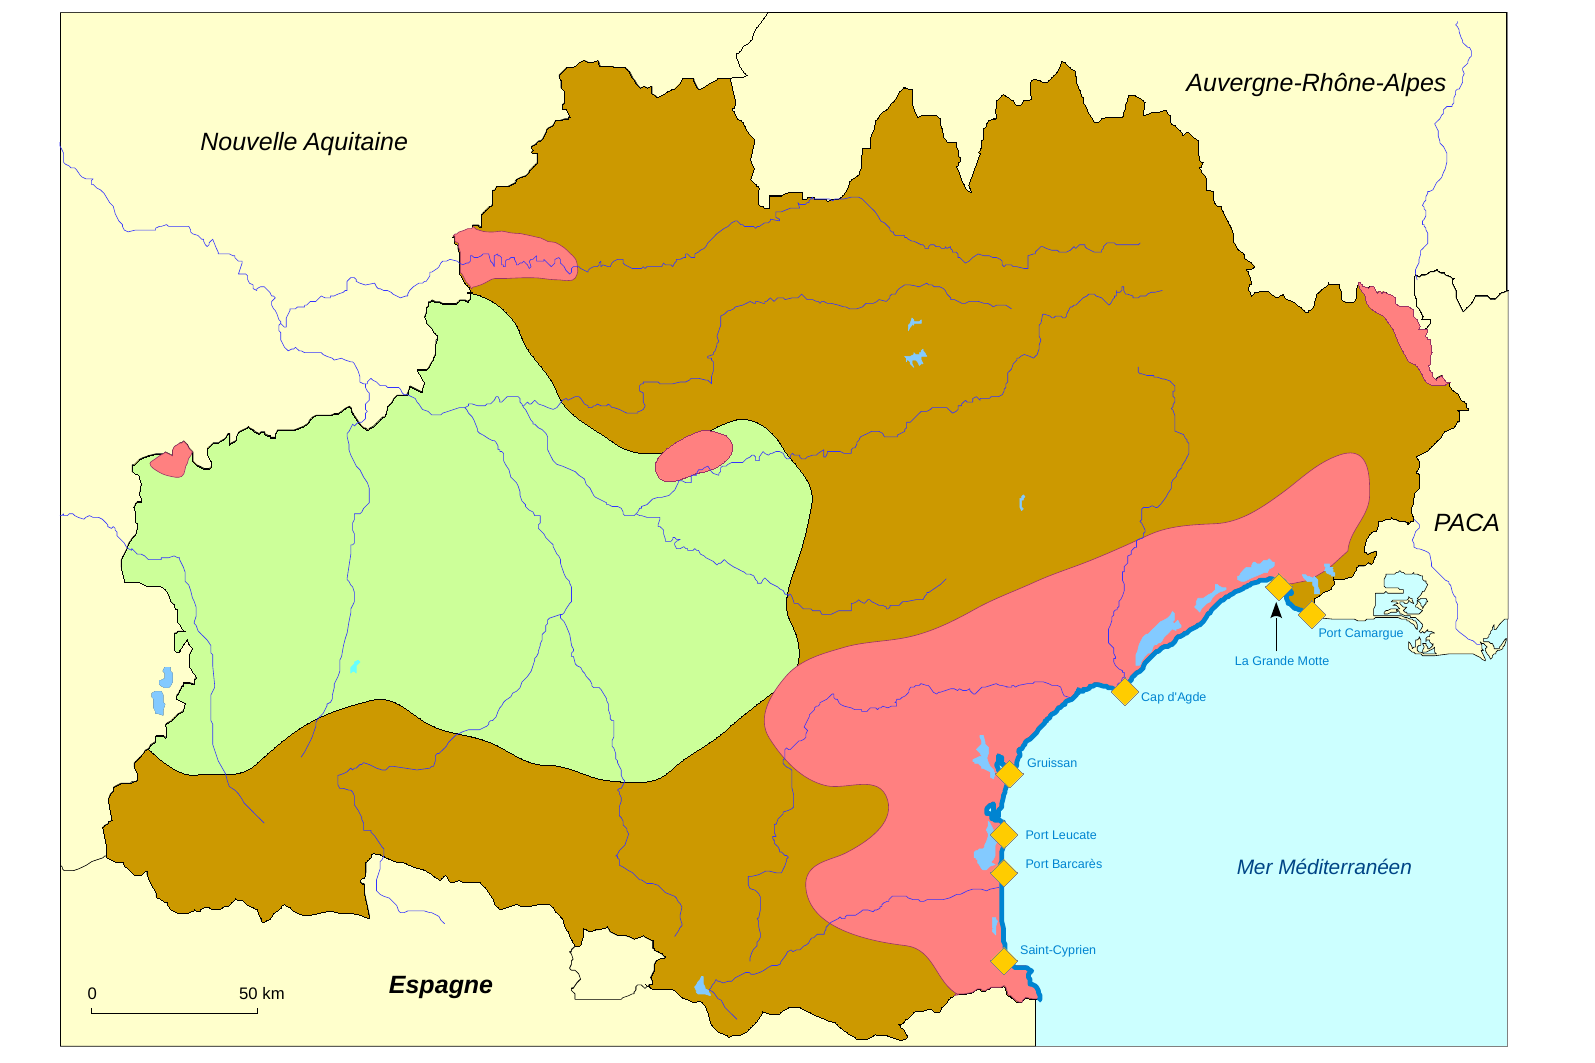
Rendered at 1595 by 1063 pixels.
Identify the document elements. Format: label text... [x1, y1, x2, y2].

text_box [60, 12, 1509, 1047]
text_box Nouvelle Aquitaine [185, 120, 424, 164]
text_box Saint-Cyprien [1005, 936, 1150, 966]
text_box Port Leucate [1010, 820, 1156, 852]
text_box Port Barcarès [1010, 852, 1156, 882]
text_box Port Camargue [1303, 618, 1448, 651]
text_box Espagne [374, 963, 509, 1008]
text_box Gruissan [1012, 749, 1157, 781]
text_box Mer Méditerranéen [1222, 848, 1427, 887]
text_box Auvergne-Rhône-Alpes [1171, 61, 1463, 105]
text_box La Grande Motte [1219, 646, 1365, 678]
text_box Cap d'Agde [1126, 683, 1271, 715]
text_box 0 50 km [72, 976, 307, 1011]
text_box PACA [1419, 501, 1516, 545]
